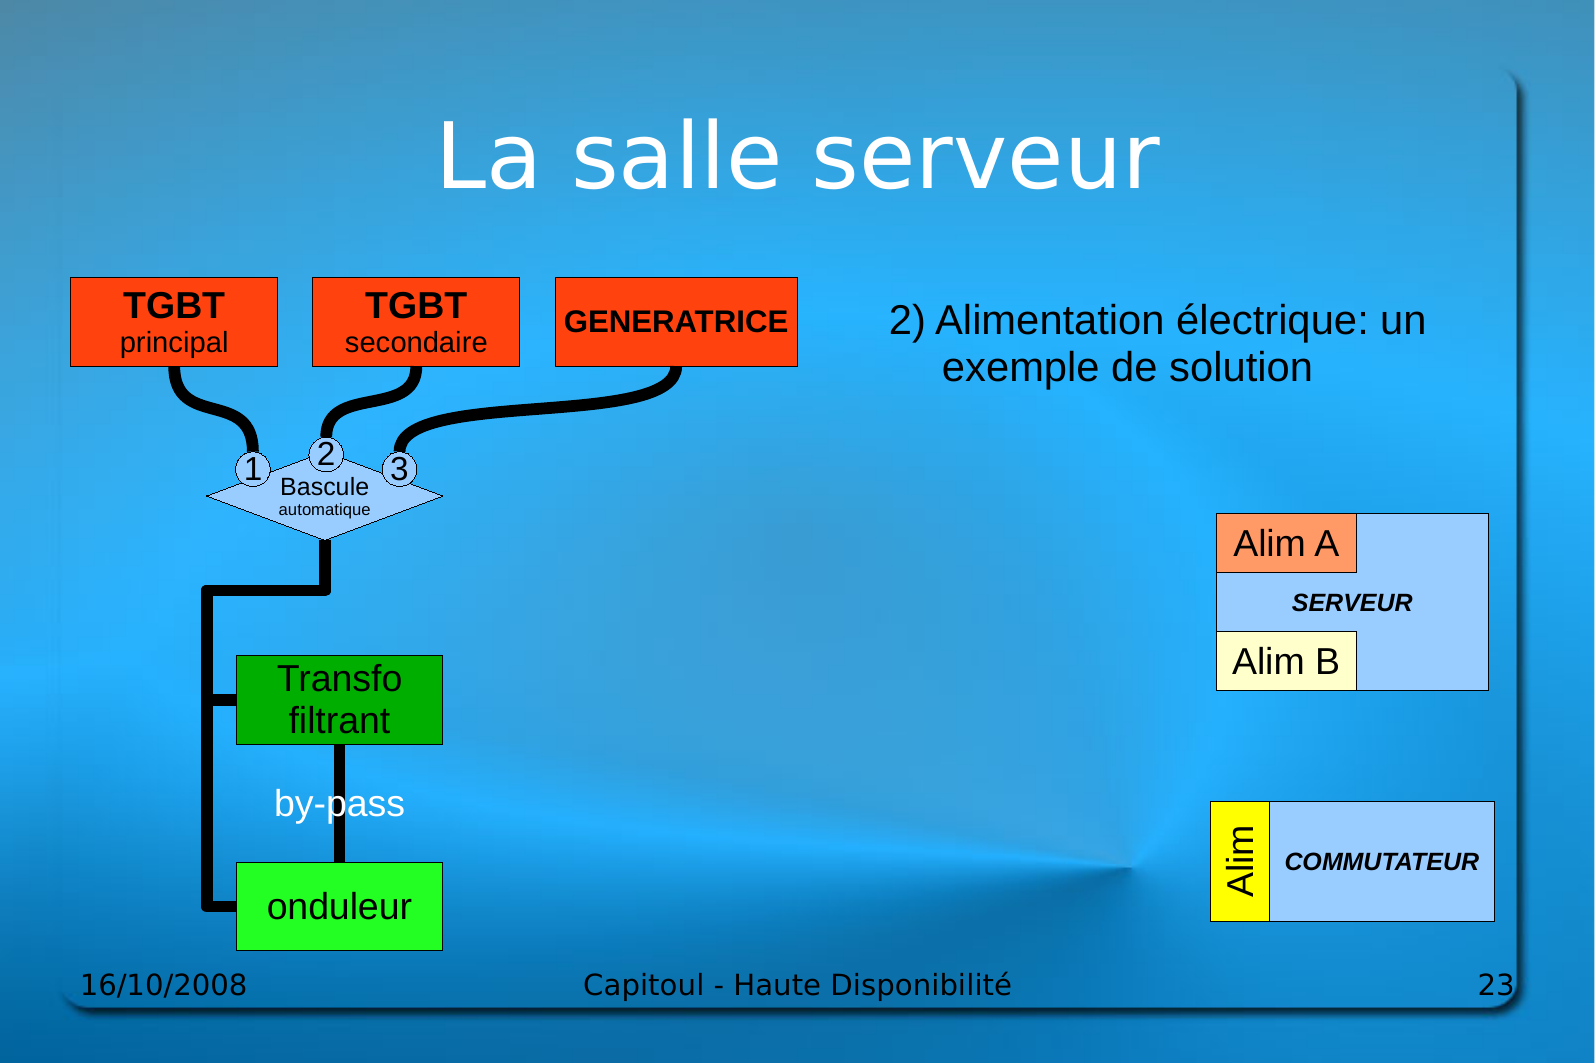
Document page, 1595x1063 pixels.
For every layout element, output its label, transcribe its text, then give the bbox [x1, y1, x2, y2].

text_box 2) Alimentation électrique: un exemple de solution [856, 289, 1477, 398]
text_box Alim B [1216, 631, 1357, 691]
text_box COMMUTATEUR [1270, 801, 1495, 922]
text_box [826, 265, 1477, 337]
text_box 1 [235, 451, 271, 487]
text_box Bascule automatique [206, 457, 443, 541]
text_box GENERATRICE [555, 277, 798, 367]
text_box Transfo filtrant [236, 655, 443, 745]
text_box Alim A [1216, 513, 1357, 573]
text_box SERVEUR [1216, 513, 1489, 691]
text_box TGBT secondaire [312, 277, 520, 367]
picture [0, 0, 1595, 1063]
text_box 2 [308, 437, 344, 472]
text_box TGBT principal [70, 277, 278, 367]
text_box 3 [382, 451, 417, 487]
text_box Alim [1210, 801, 1270, 922]
text_box onduleur [236, 862, 443, 951]
title La salle serveur [117, 103, 1479, 211]
